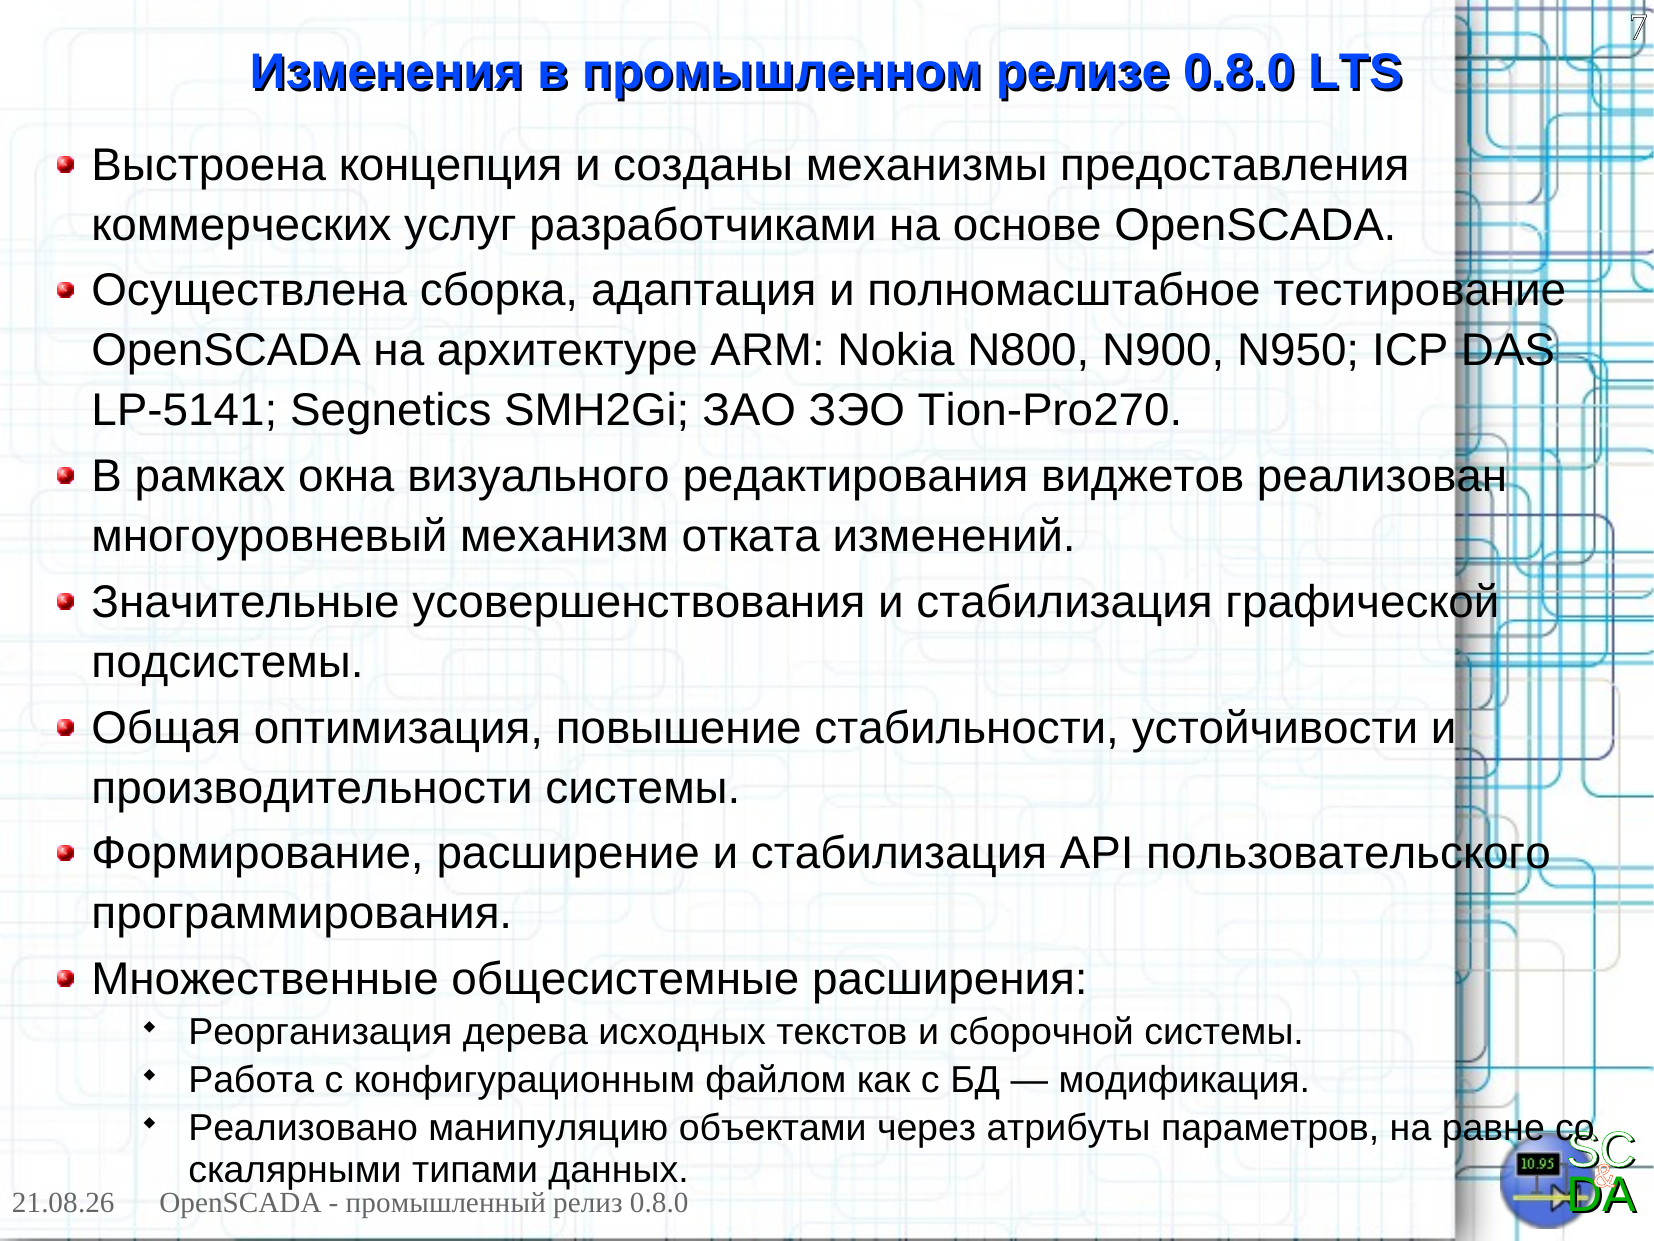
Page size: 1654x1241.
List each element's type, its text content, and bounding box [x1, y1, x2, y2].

list Выстроена концепция и созданы механизмы предоставления коммерческих услуг разработчиками на основе OpenSCADA. Осуществлена сборка, адаптация и полномасштабное тестирование OpenSCADA на архитектуре ARM: Nokia N800, N900, N950; ICP DAS LP-5141; Segnetics SMH2Gi; ЗАО ЗЭО Tion-Pro270. В рамках окна визуального редактирования виджетов реализован многоуровневый механизм отката изменений. Значительные усовершенствования и стабилизация графической подсистемы. Общая оптимизация, повышение стабильности, устойчивости и производительности системы. Формирование, расширение и стабилизация API пользовательского программирования. Множественные общесистемные расширения: Реорганизация дерева исходных текстов и сборочной системы. Работа с конфигурационным файлом как с БД — модификация. Реализовано манипуляцию объектами через атрибуты параметров, на равне со скалярными типами данных. [47, 129, 1607, 1148]
title Изменения в промышленном релизе 0.8.0 LTS [46, 38, 1607, 95]
picture [0, 0, 1654, 1241]
